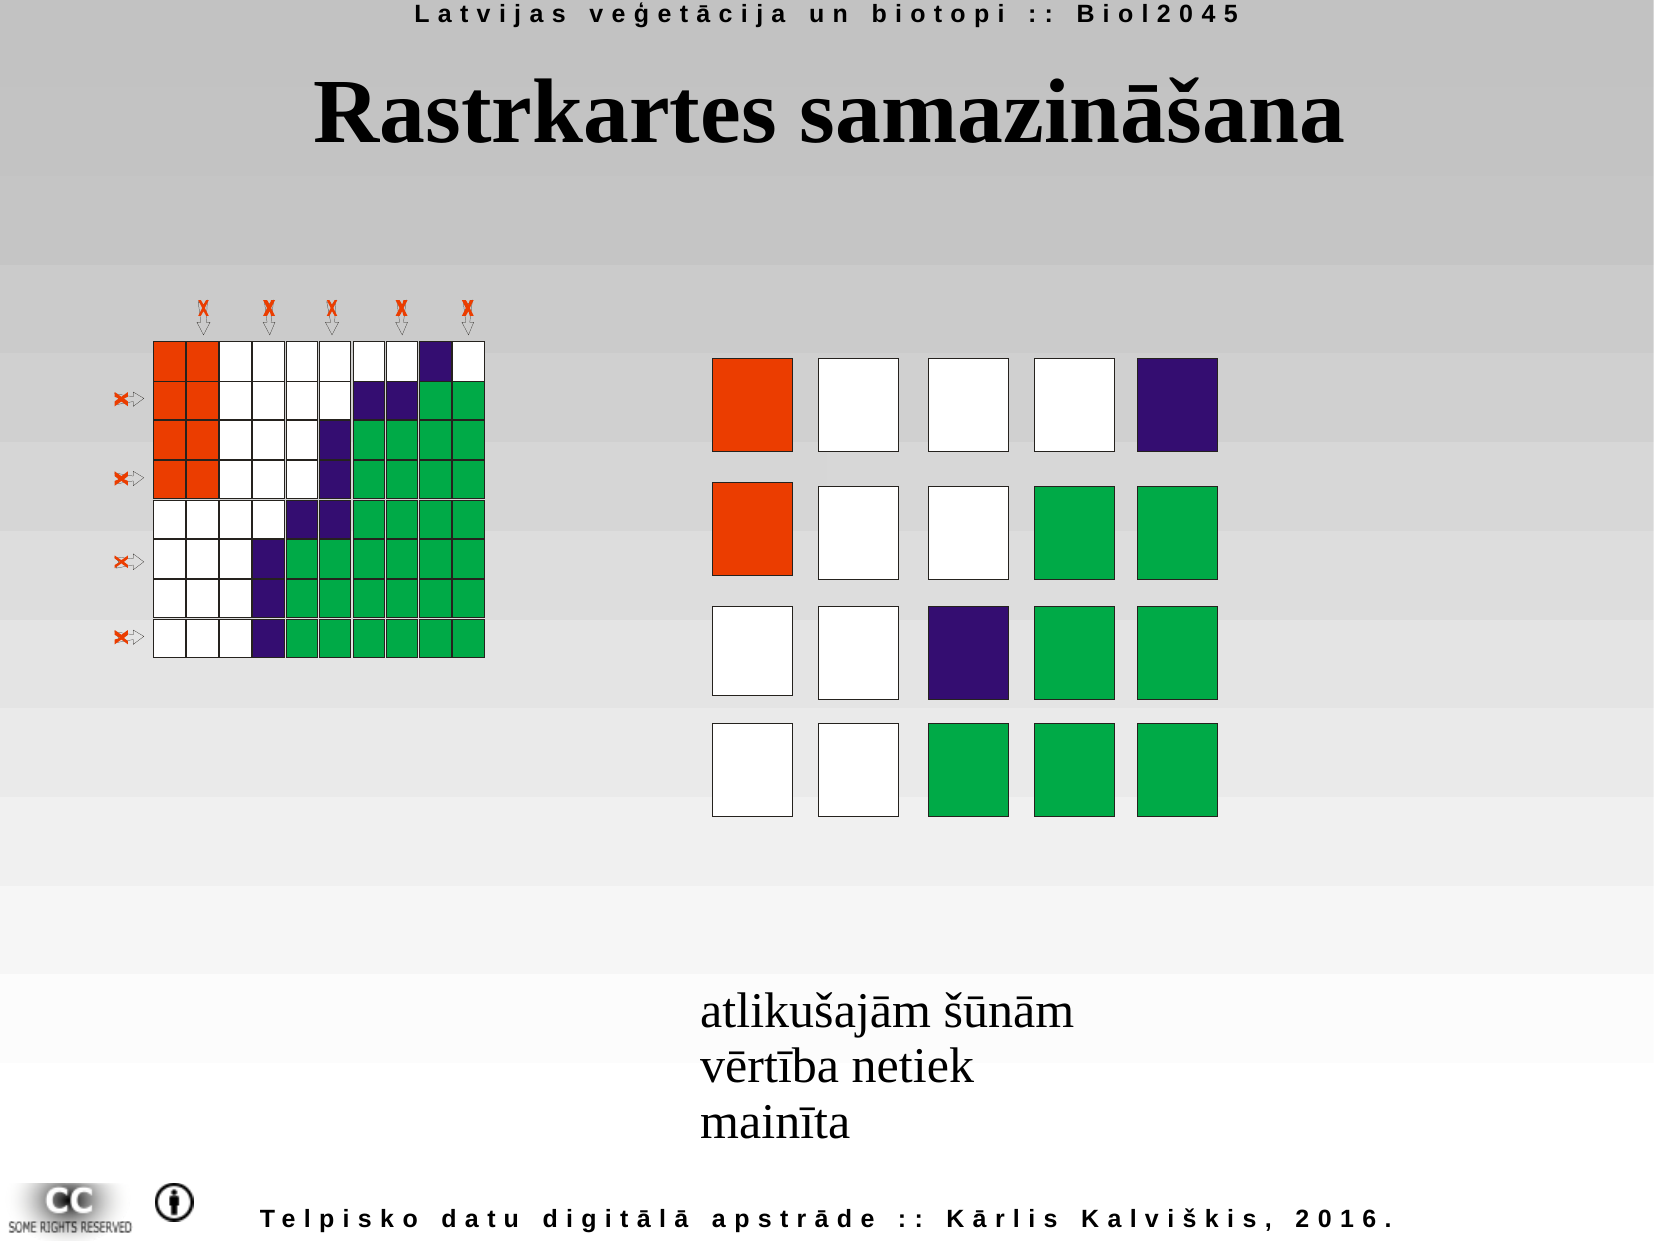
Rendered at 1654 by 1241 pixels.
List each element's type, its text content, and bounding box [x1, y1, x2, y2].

title Rastrkartes samazināšana [34, 61, 1626, 296]
text_box atlikušajām šūnām vērtība netiek mainīta [700, 982, 1138, 1096]
picture [0, 0, 1654, 1241]
